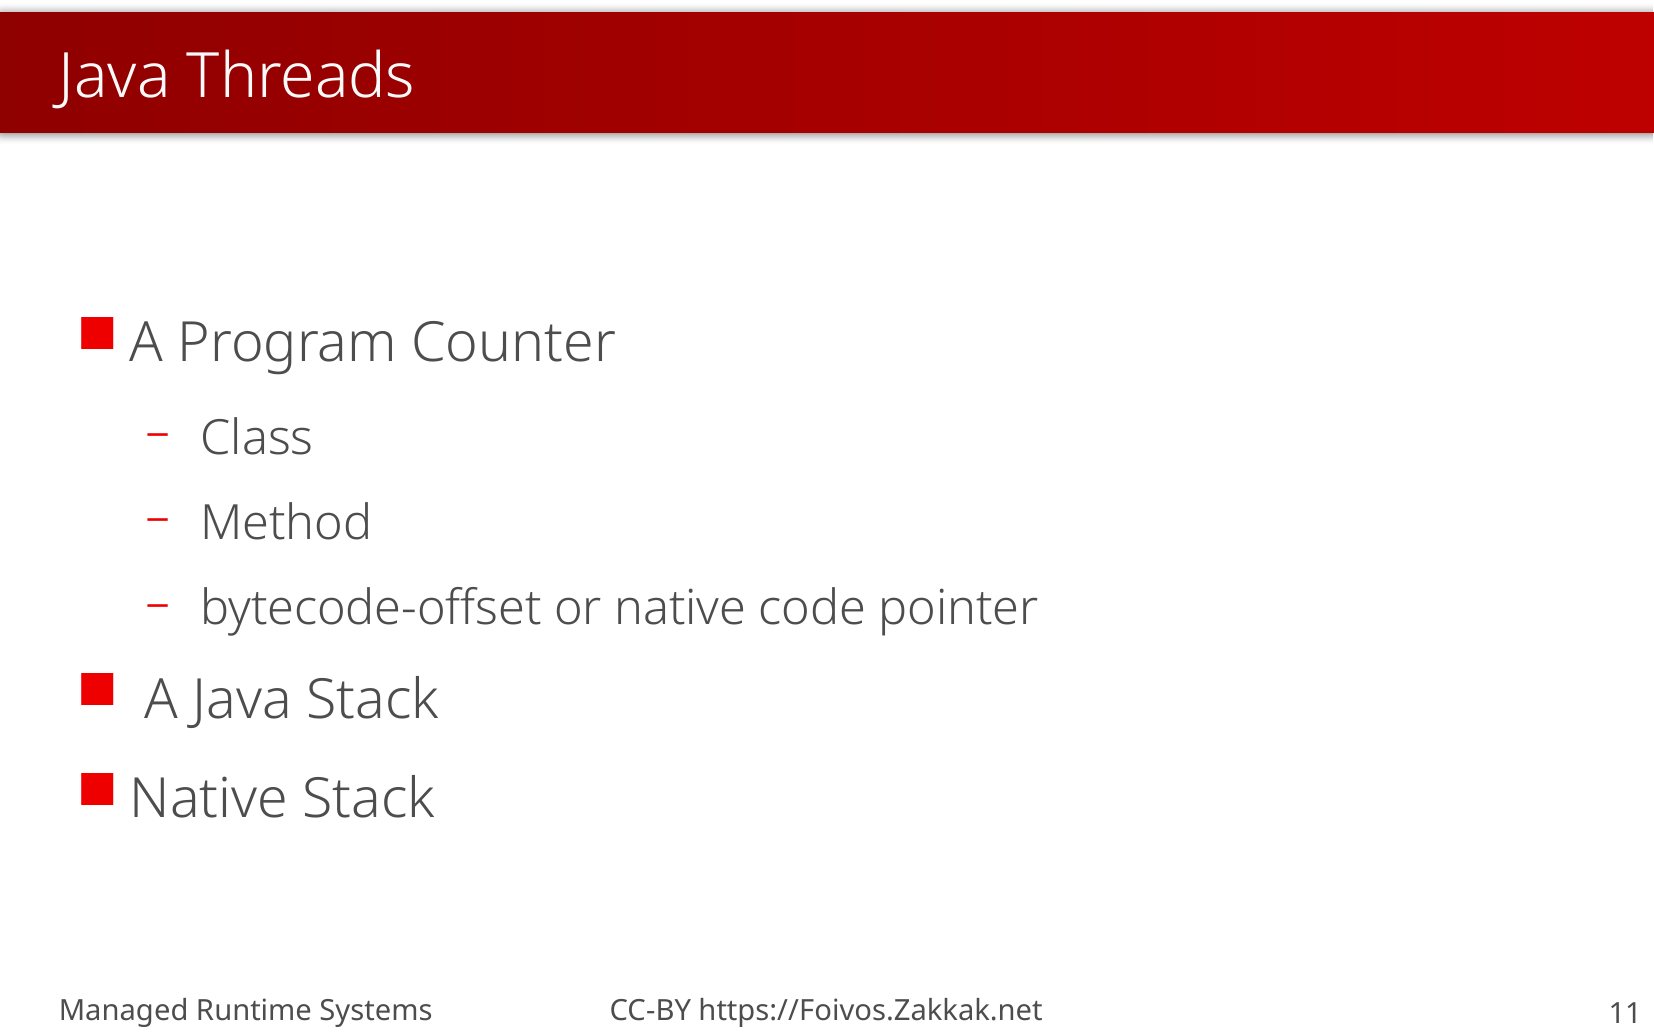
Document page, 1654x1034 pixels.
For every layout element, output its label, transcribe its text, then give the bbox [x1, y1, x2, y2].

list A Program Counter Class Method bytecode-offset or native code pointer A Java Stack Native Stack [58, 177, 1594, 960]
title Java Threads [58, 7, 1329, 139]
